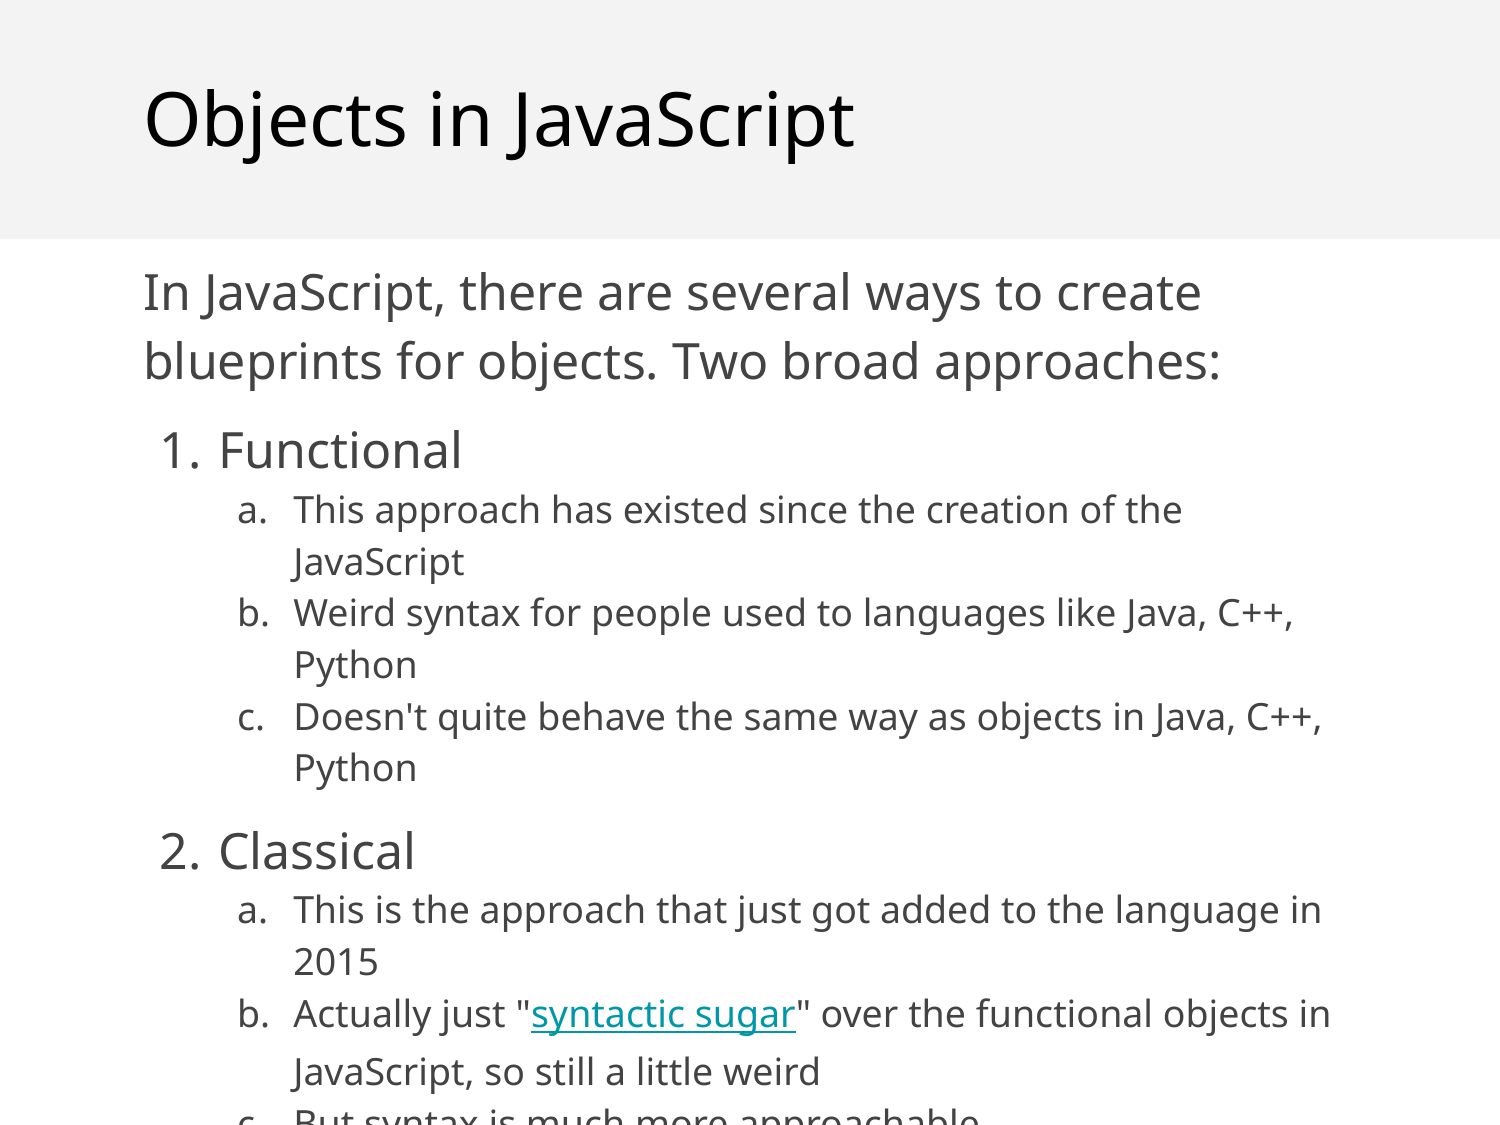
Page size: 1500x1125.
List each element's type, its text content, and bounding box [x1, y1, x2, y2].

list In JavaScript, there are several ways to create blueprints for objects. Two broad approaches: Functional This approach has existed since the creation of the JavaScript Weird syntax for people used to languages like Java, C++, Python Doesn't quite behave the same way as objects in Java, C++, Python Classical This is the approach that just got added to the language in 2015 Actually just "syntactic sugar" over the functional objects in JavaScript, so still a little weird But syntax is much more approachable [128, 236, 1372, 1004]
title Objects in JavaScript [128, 56, 1372, 183]
